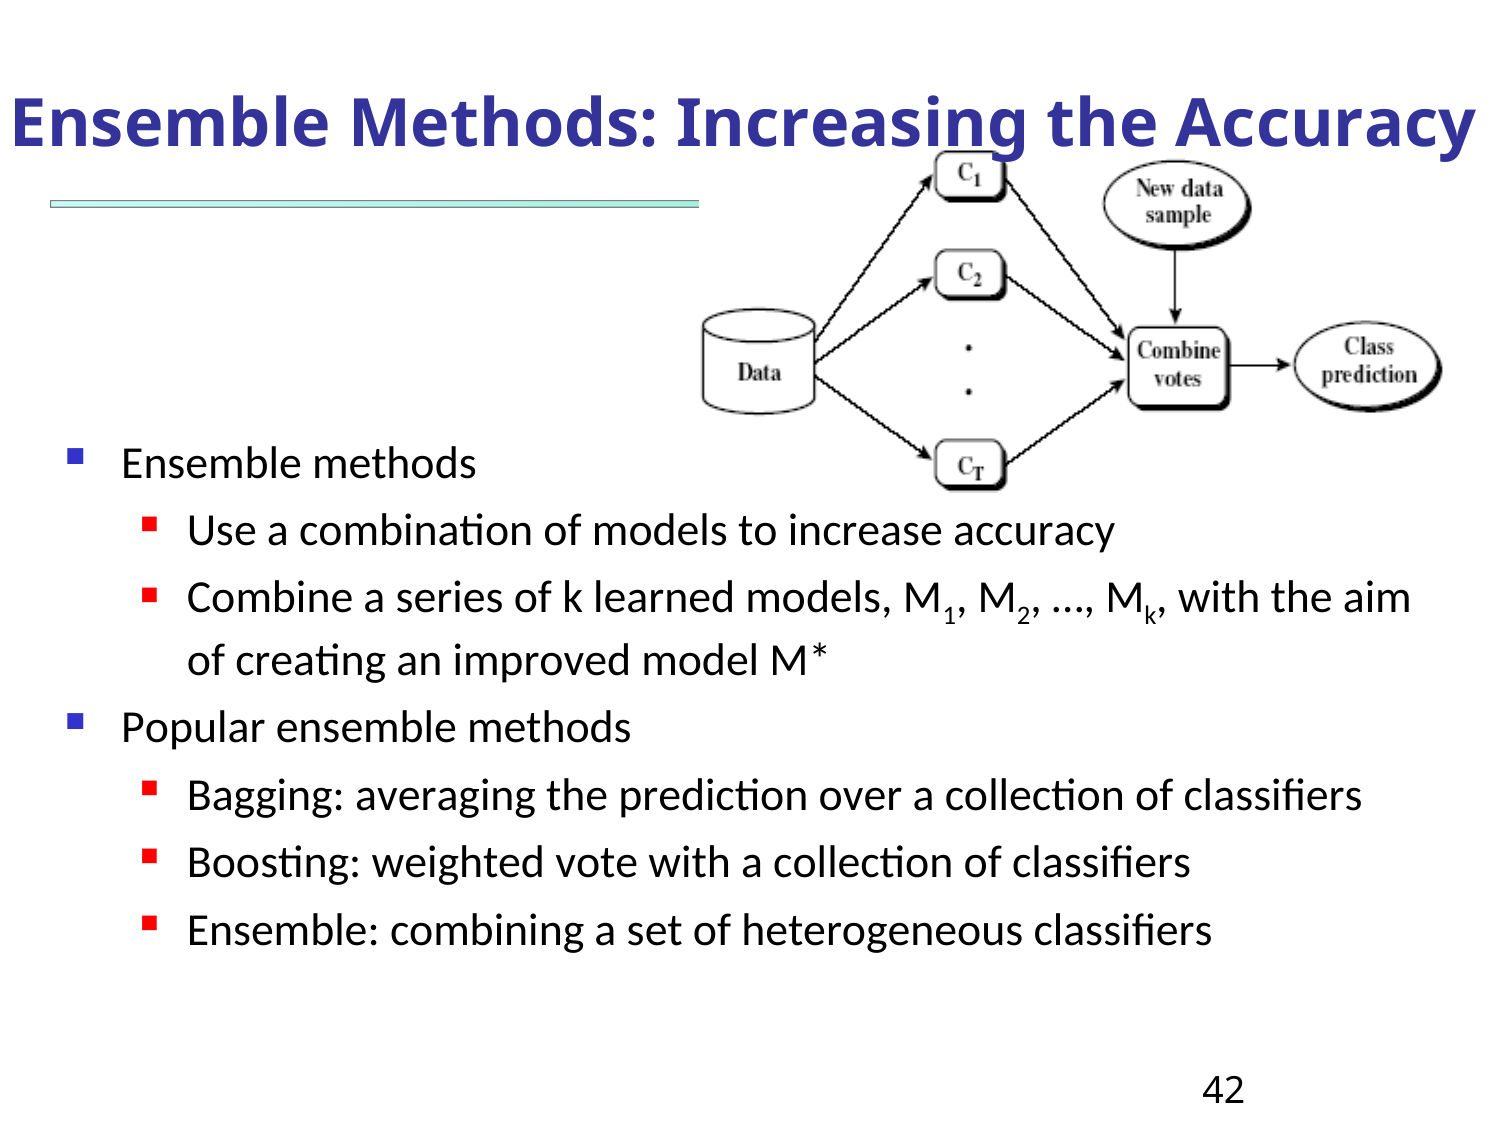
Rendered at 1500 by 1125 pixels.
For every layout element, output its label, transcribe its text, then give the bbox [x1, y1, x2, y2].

list Ensemble methods Use a combination of models to increase accuracy Combine a series of k learned models, M1, M2, …, Mk, with the aim of creating an improved model M* Popular ensemble methods Bagging: averaging the prediction over a collection of classifiers Boosting: weighted vote with a collection of classifiers Ensemble: combining a set of heterogeneous classifiers [49, 424, 1438, 1125]
text_box <number> [1187, 1062, 1500, 1125]
picture [699, 168, 1450, 493]
title Ensemble Methods: Increasing the Accuracy [0, 0, 1500, 168]
